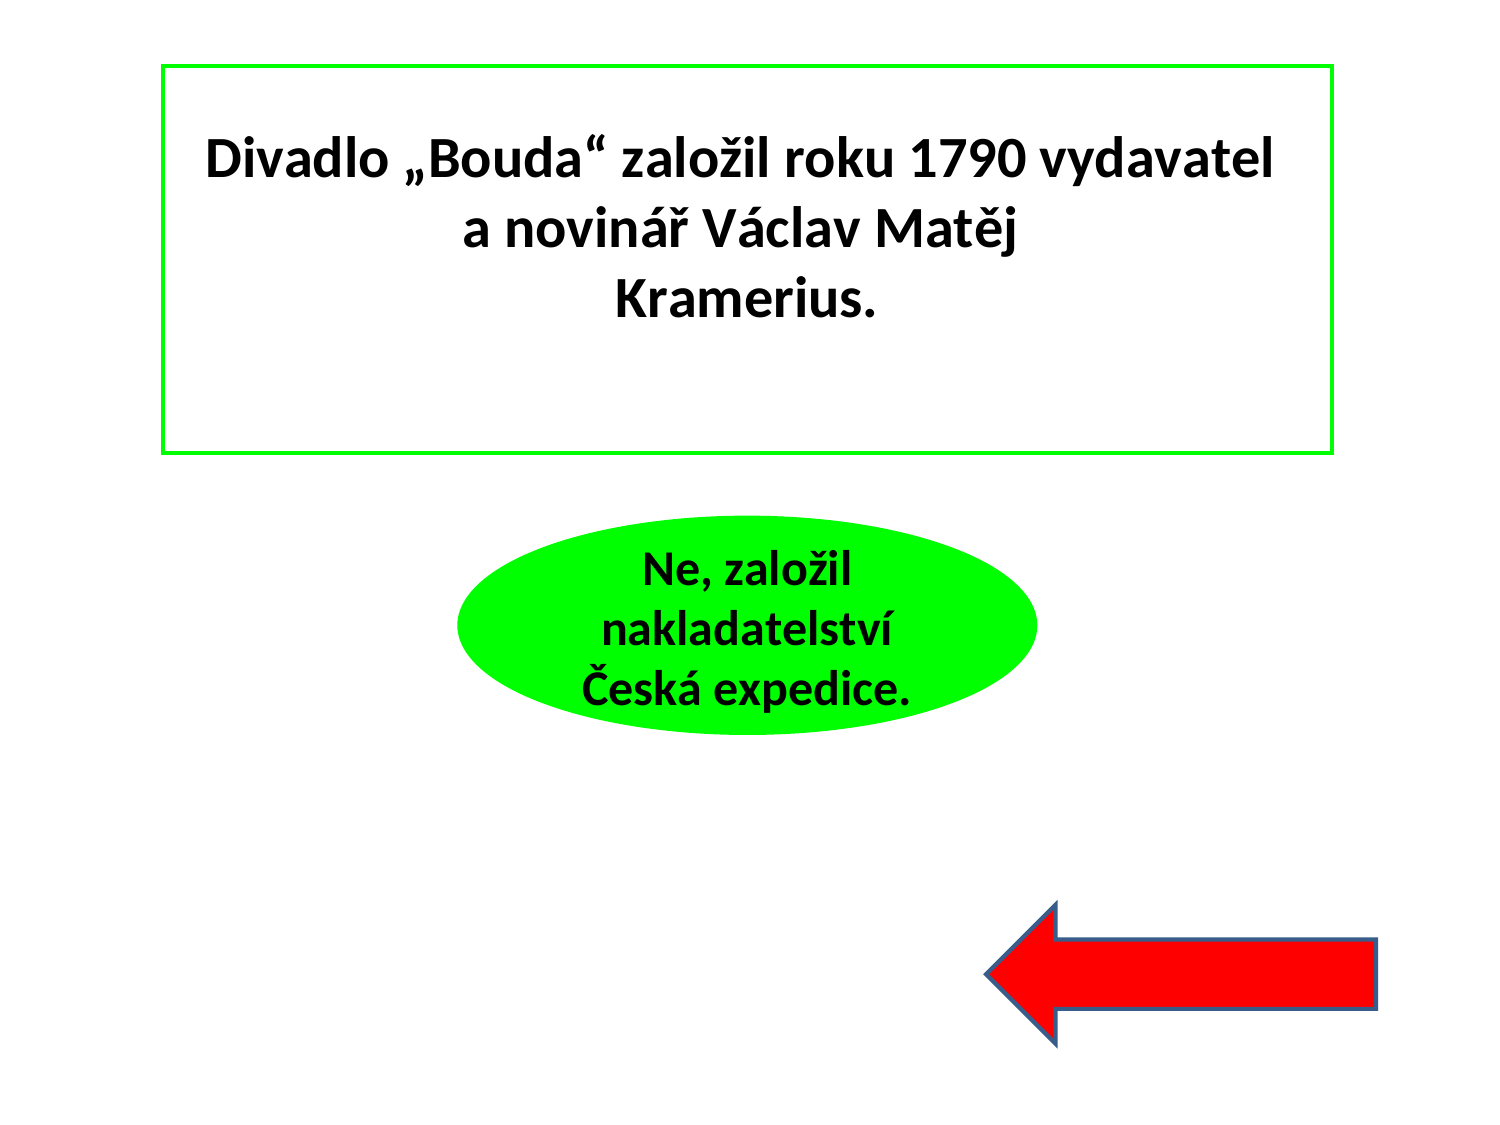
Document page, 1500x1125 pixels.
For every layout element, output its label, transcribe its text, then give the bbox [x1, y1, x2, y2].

text_box [986, 904, 1377, 1044]
text_box Ne, založil nakladatelství Česká expedice. [459, 517, 1036, 733]
text_box Divadlo „Bouda“ založil roku 1790 vydavatel a novinář Václav Matěj Kramerius. [162, 66, 1332, 453]
